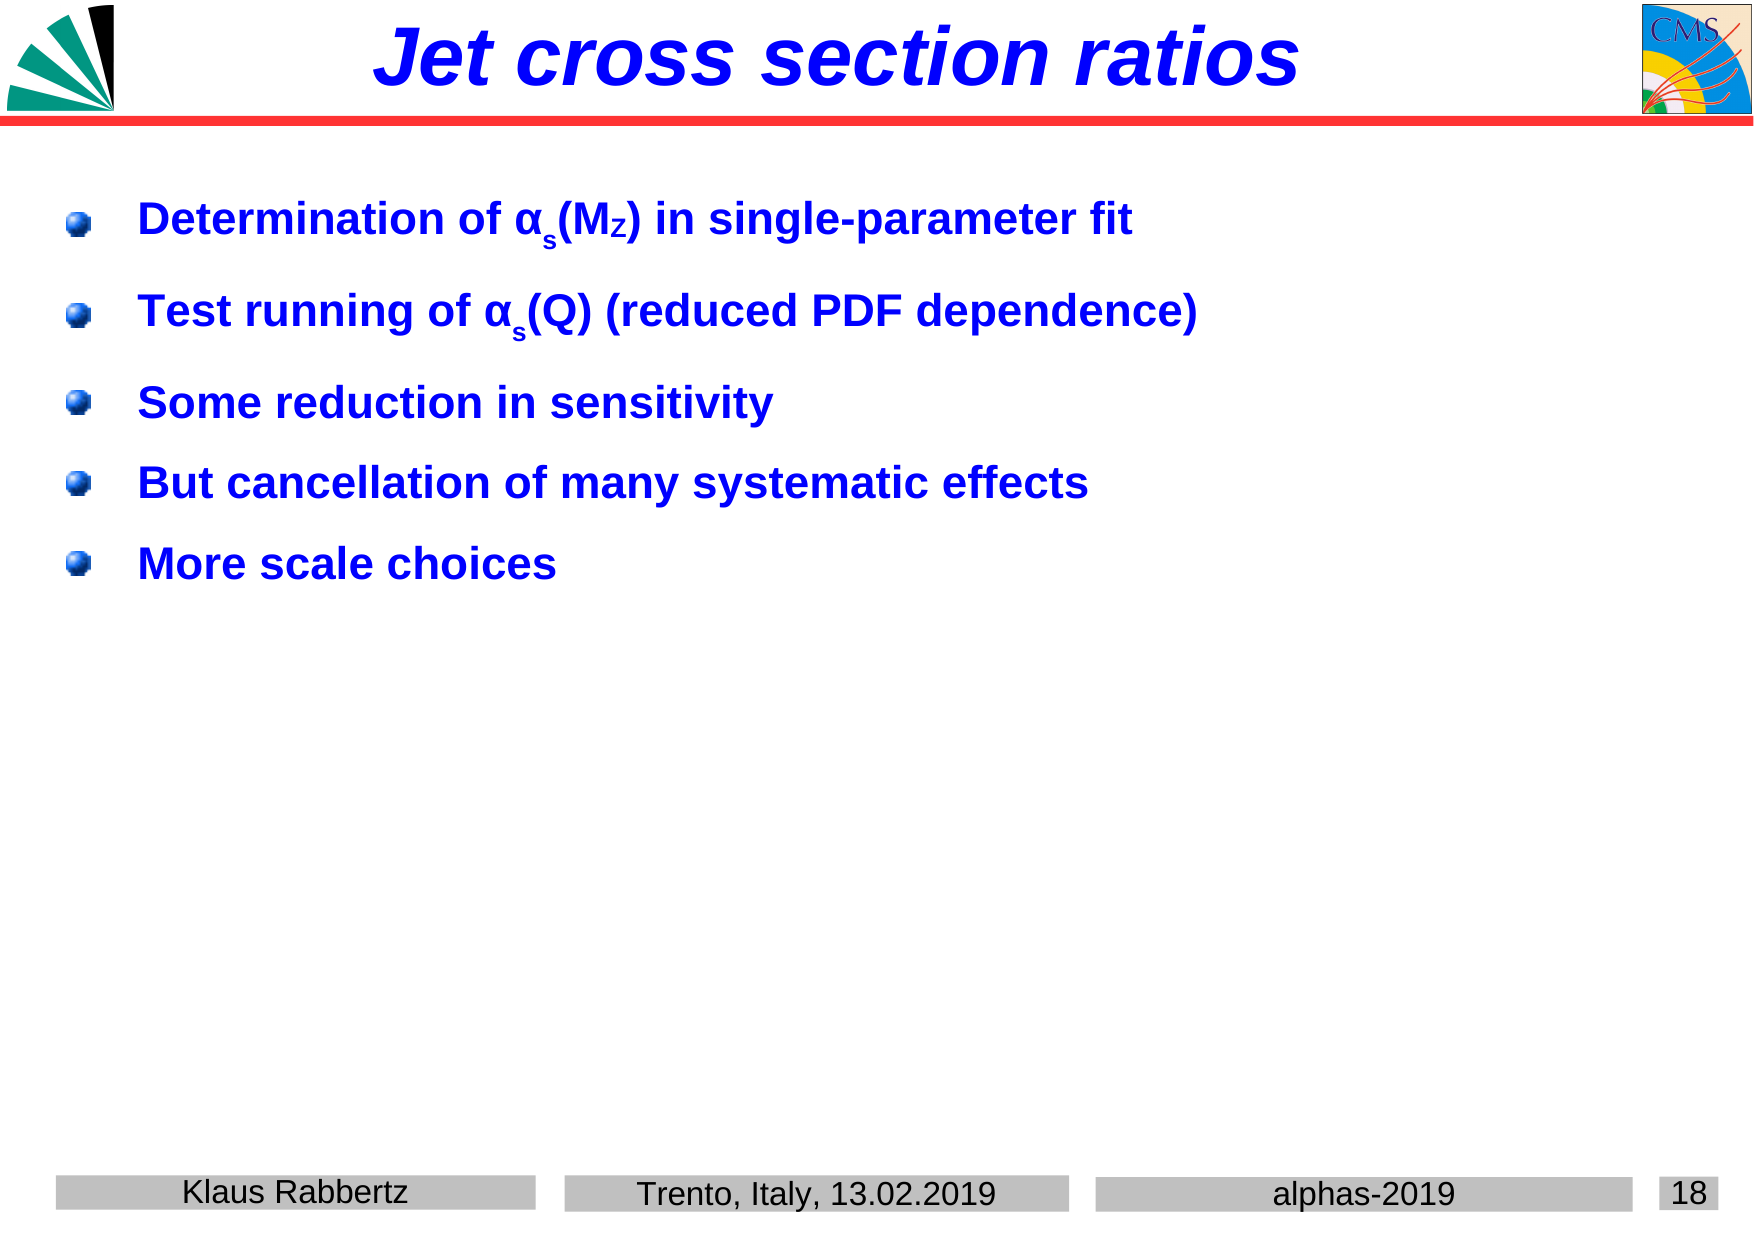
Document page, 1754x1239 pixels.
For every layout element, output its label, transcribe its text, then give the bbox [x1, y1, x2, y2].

picture [1642, 4, 1752, 114]
title Jet cross section ratios [129, 0, 1545, 114]
picture [7, 5, 114, 112]
list Determination of αs(MZ) in single-parameter fit Test running of αs(Q) (reduced PDF dependence) Some reduction in sensitivity But cancellation of many systematic effects More scale choices [54, 193, 1697, 594]
